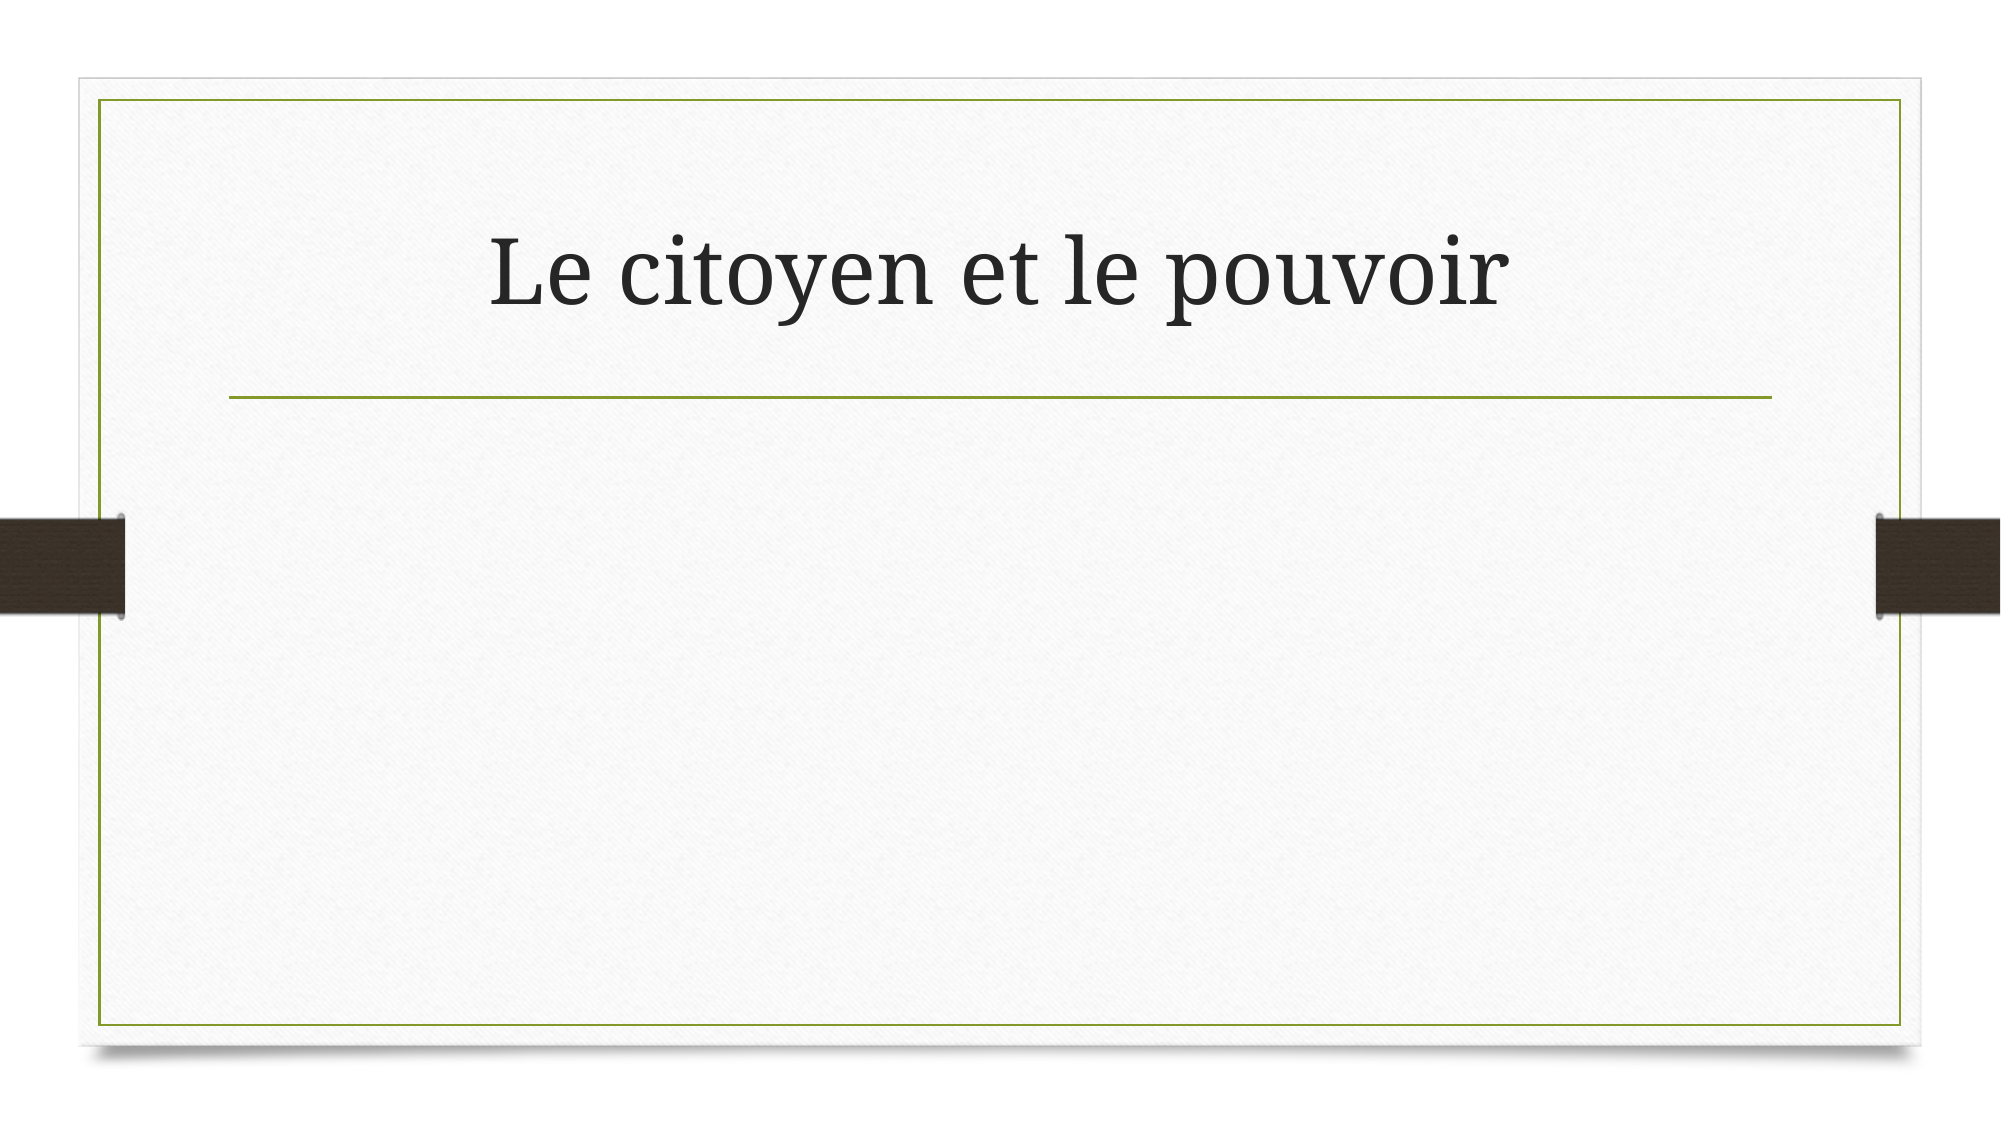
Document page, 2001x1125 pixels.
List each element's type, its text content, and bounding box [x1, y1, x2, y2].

title Le citoyen et le pouvoir [212, 161, 1788, 376]
